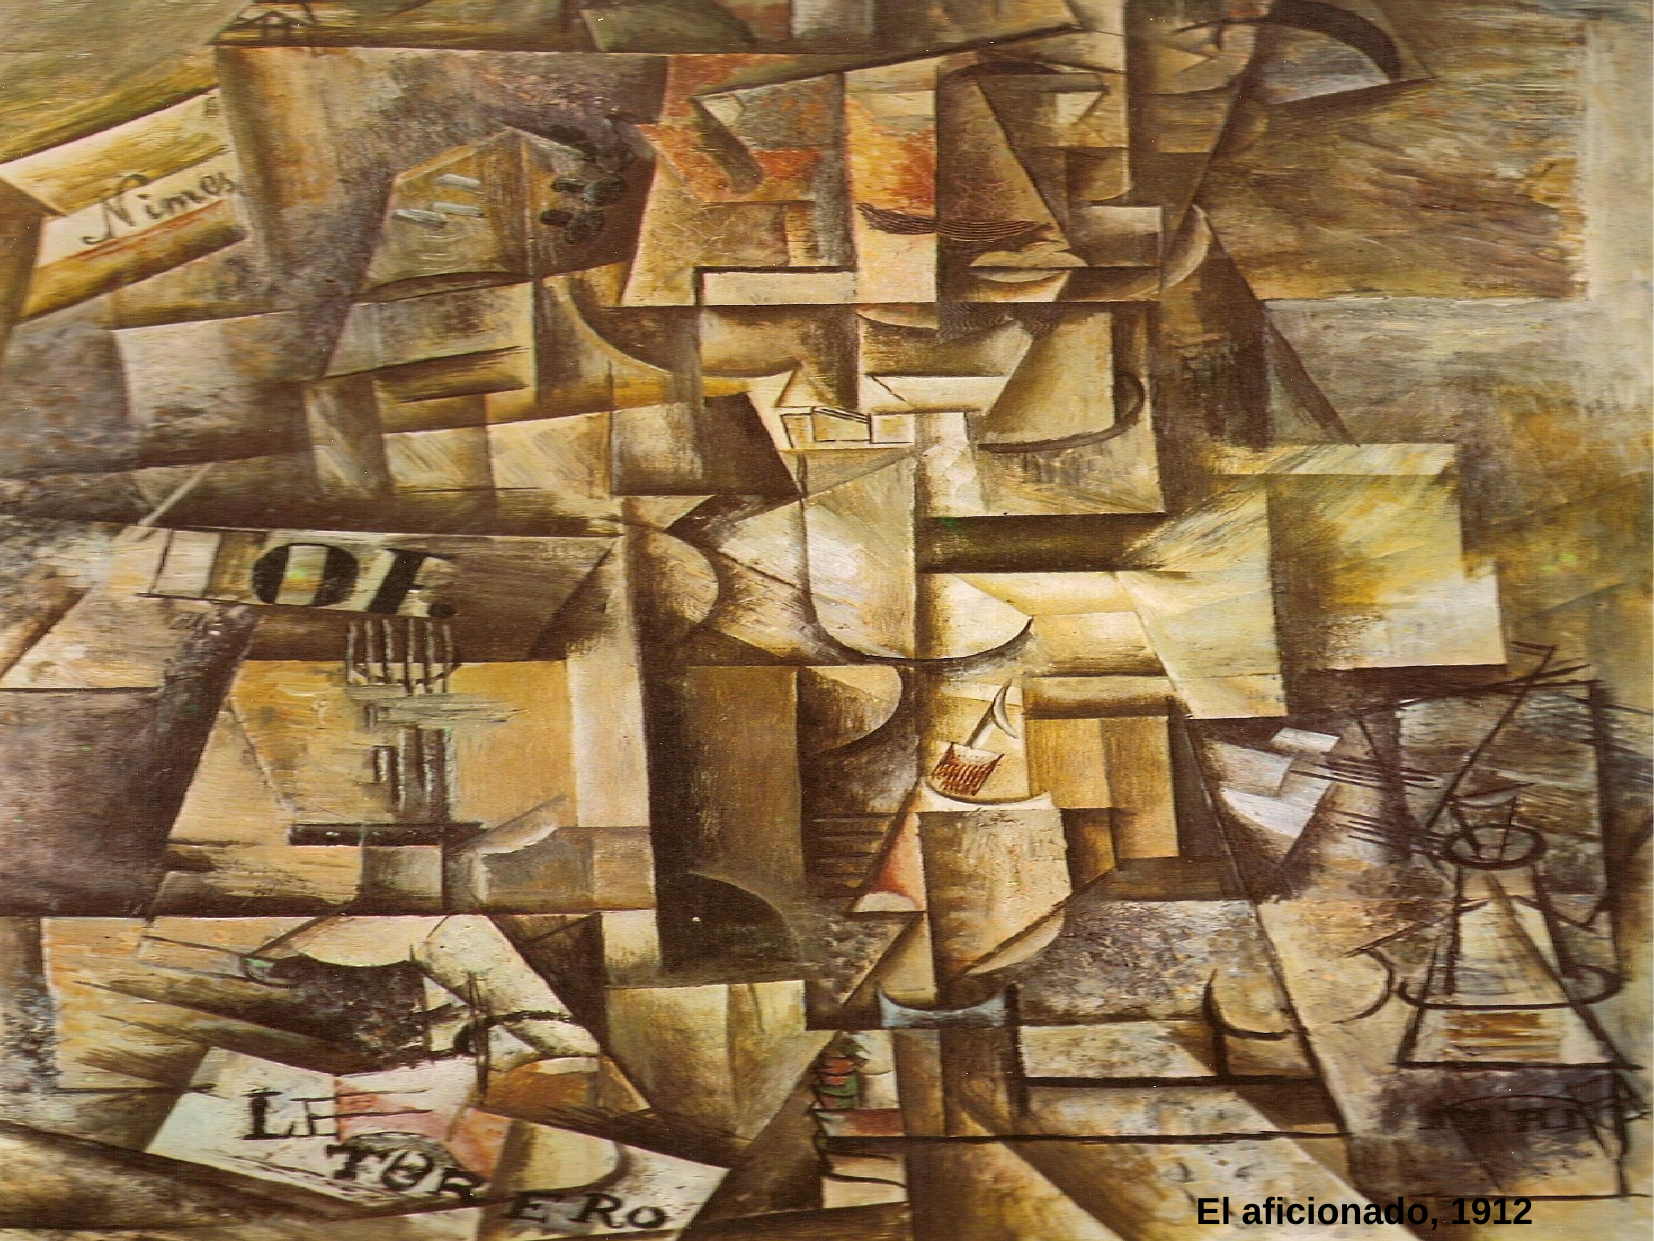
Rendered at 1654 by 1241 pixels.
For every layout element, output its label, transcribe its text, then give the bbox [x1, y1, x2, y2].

picture [0, 0, 1654, 1241]
text_box El aficionado, 1912 [1181, 1183, 1549, 1241]
